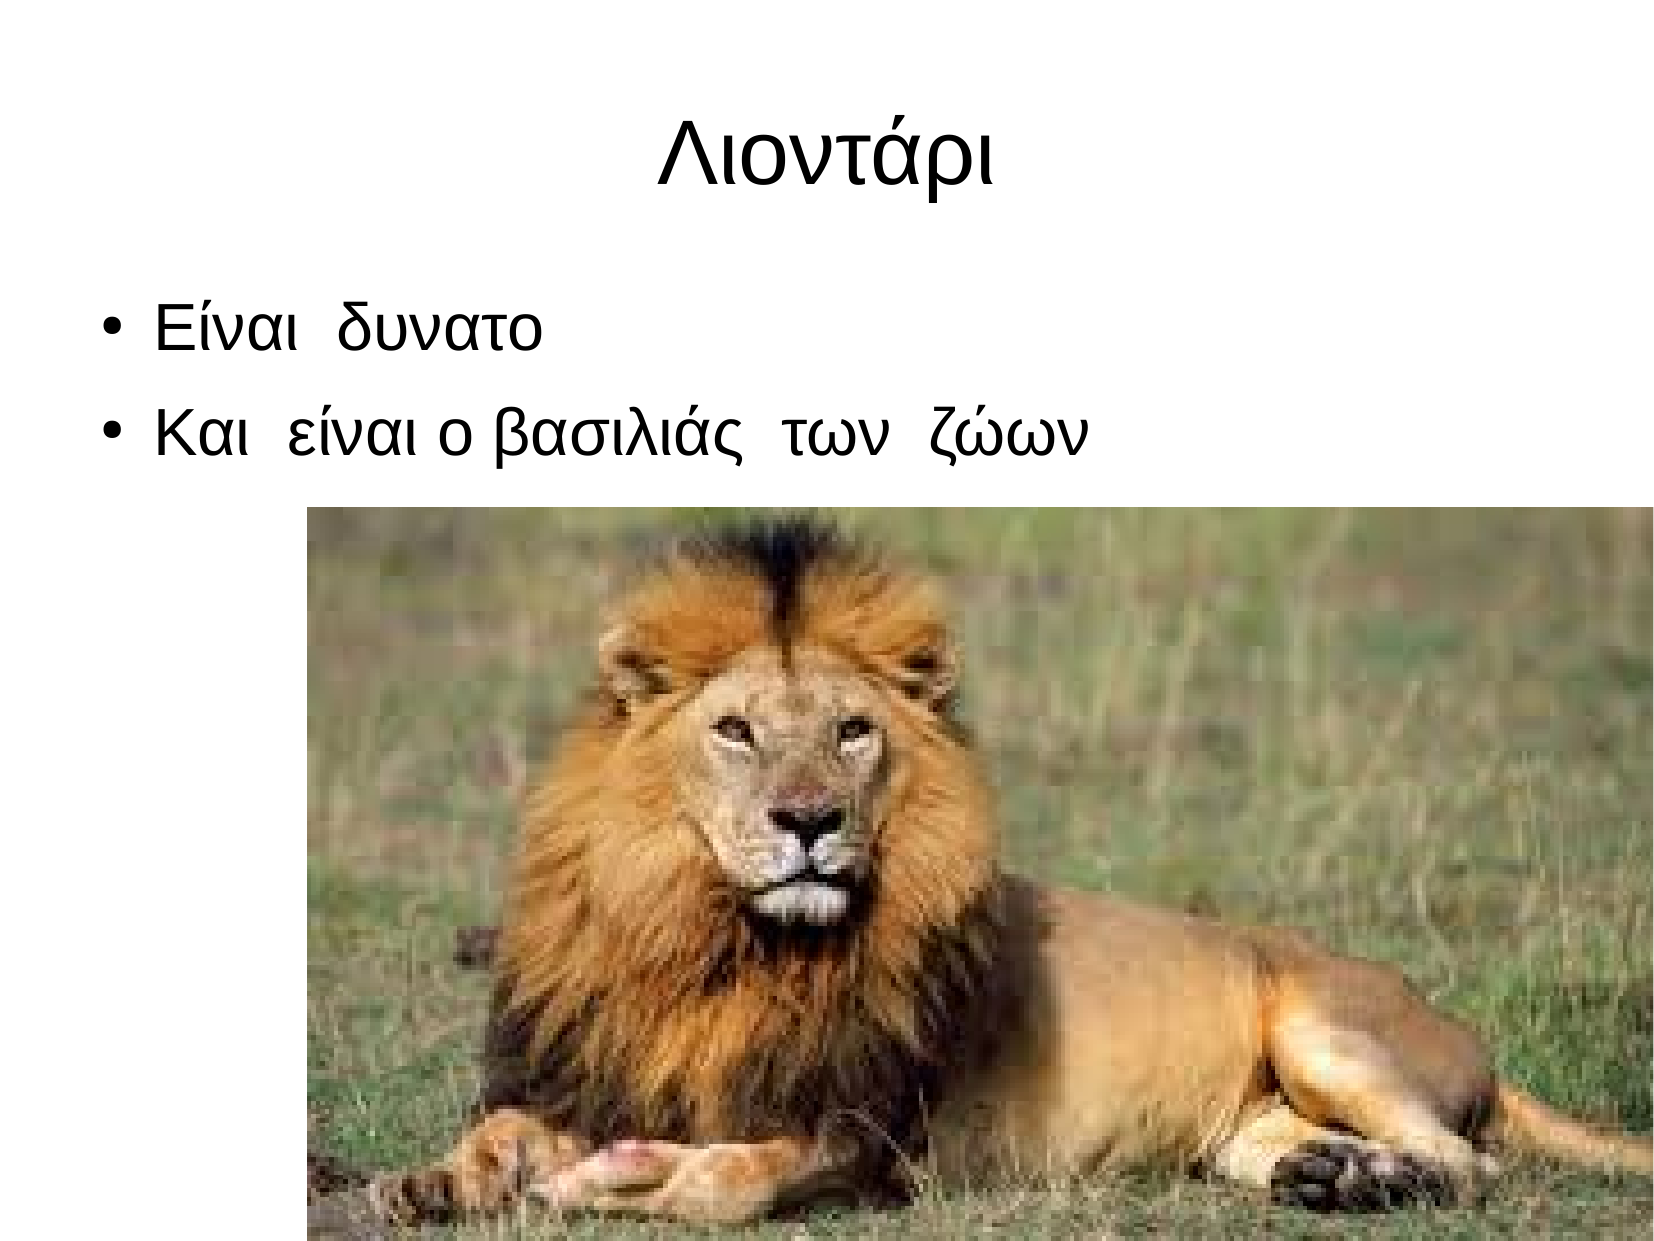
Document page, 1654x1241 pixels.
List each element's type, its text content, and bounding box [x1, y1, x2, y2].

picture [307, 507, 1654, 1241]
list Είναι δυνατο Και είναι ο βασιλιάς των ζώων [82, 290, 1571, 1109]
title Λιοντάρι [82, 49, 1571, 257]
